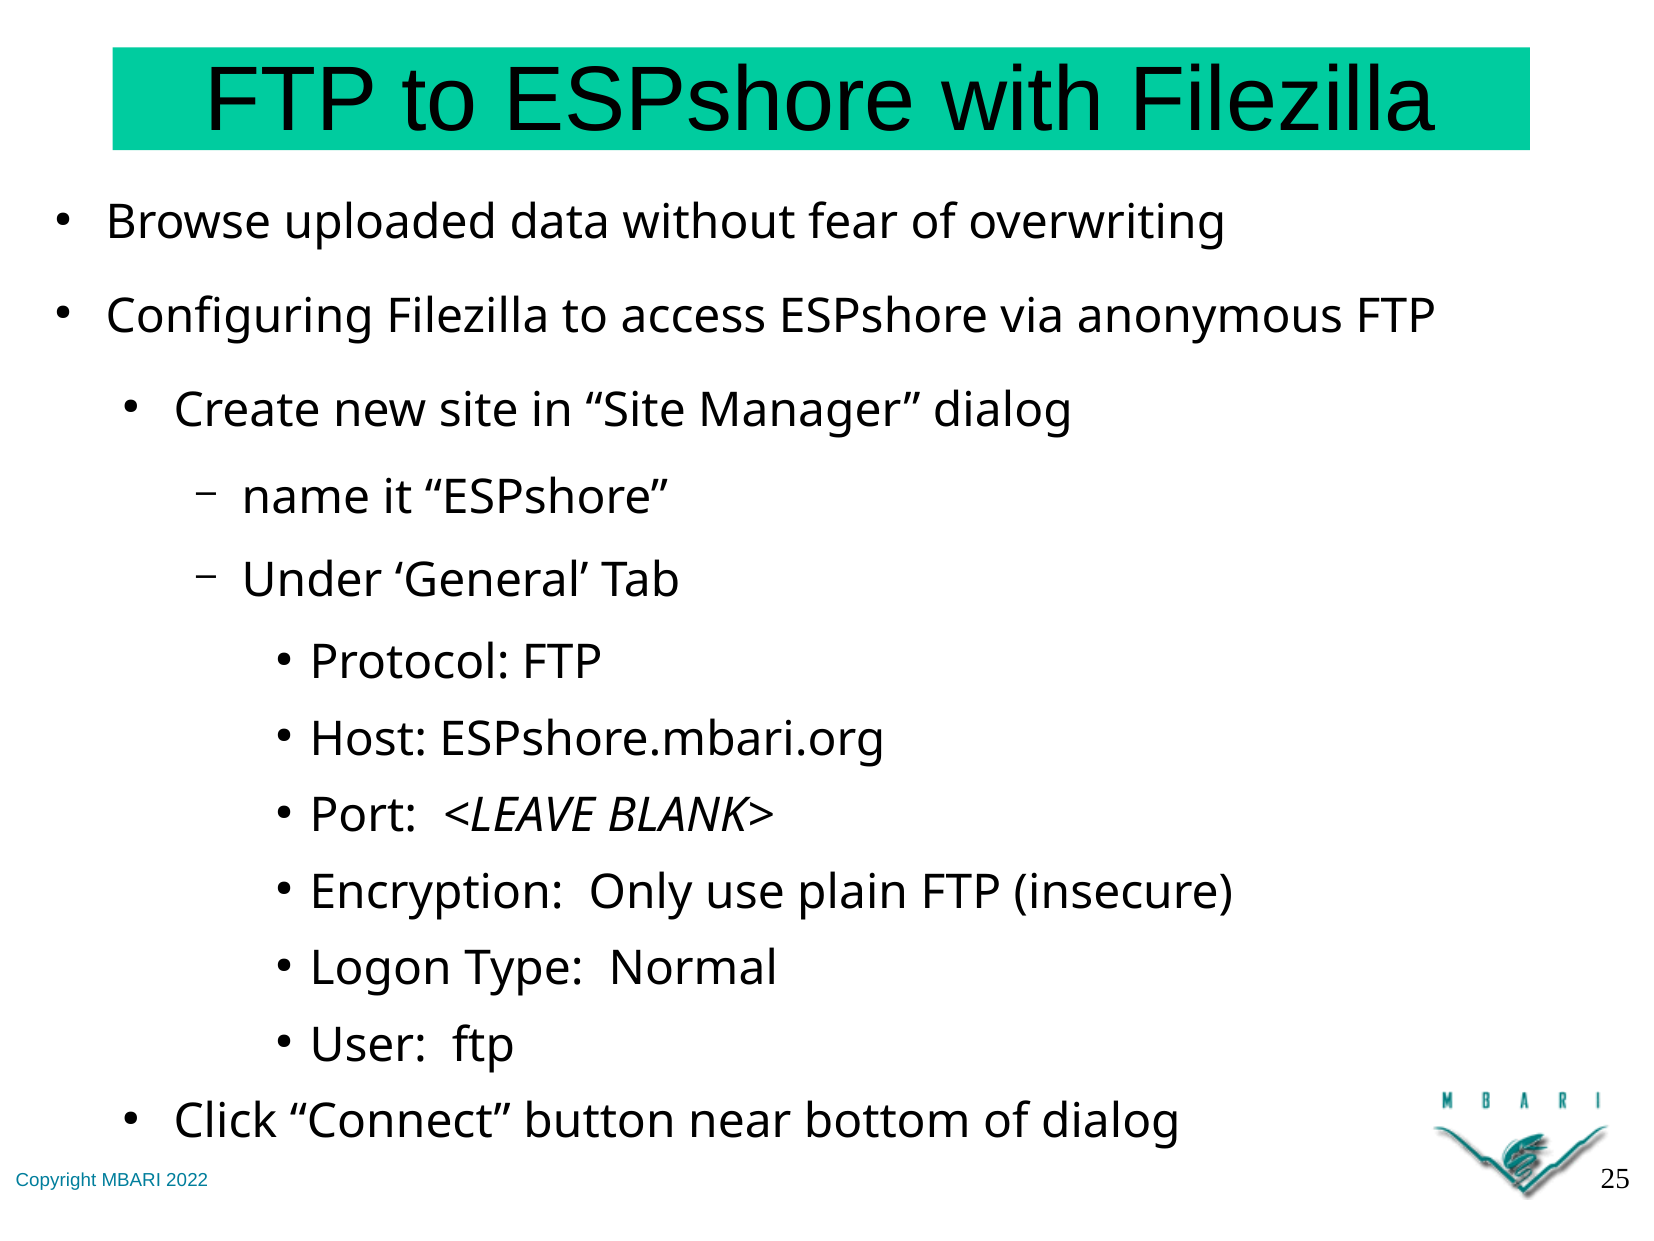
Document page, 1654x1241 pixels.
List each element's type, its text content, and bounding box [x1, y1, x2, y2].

title FTP to ESPshore with Filezilla [112, 47, 1530, 151]
list Browse uploaded data without fear of overwriting Configuring Filezilla to access ESPshore via anonymous FTP Create new site in “Site Manager” dialog name it “ESPshore” Under ‘General’ Tab Protocol: FTP Host: ESPshore.mbari.org Port: <LEAVE BLANK> Encryption: Only use plain FTP (insecure) Logon Type: Normal User: ftp Click “Connect” button near bottom of dialog [37, 187, 1613, 1163]
picture [1426, 1163, 1613, 1200]
